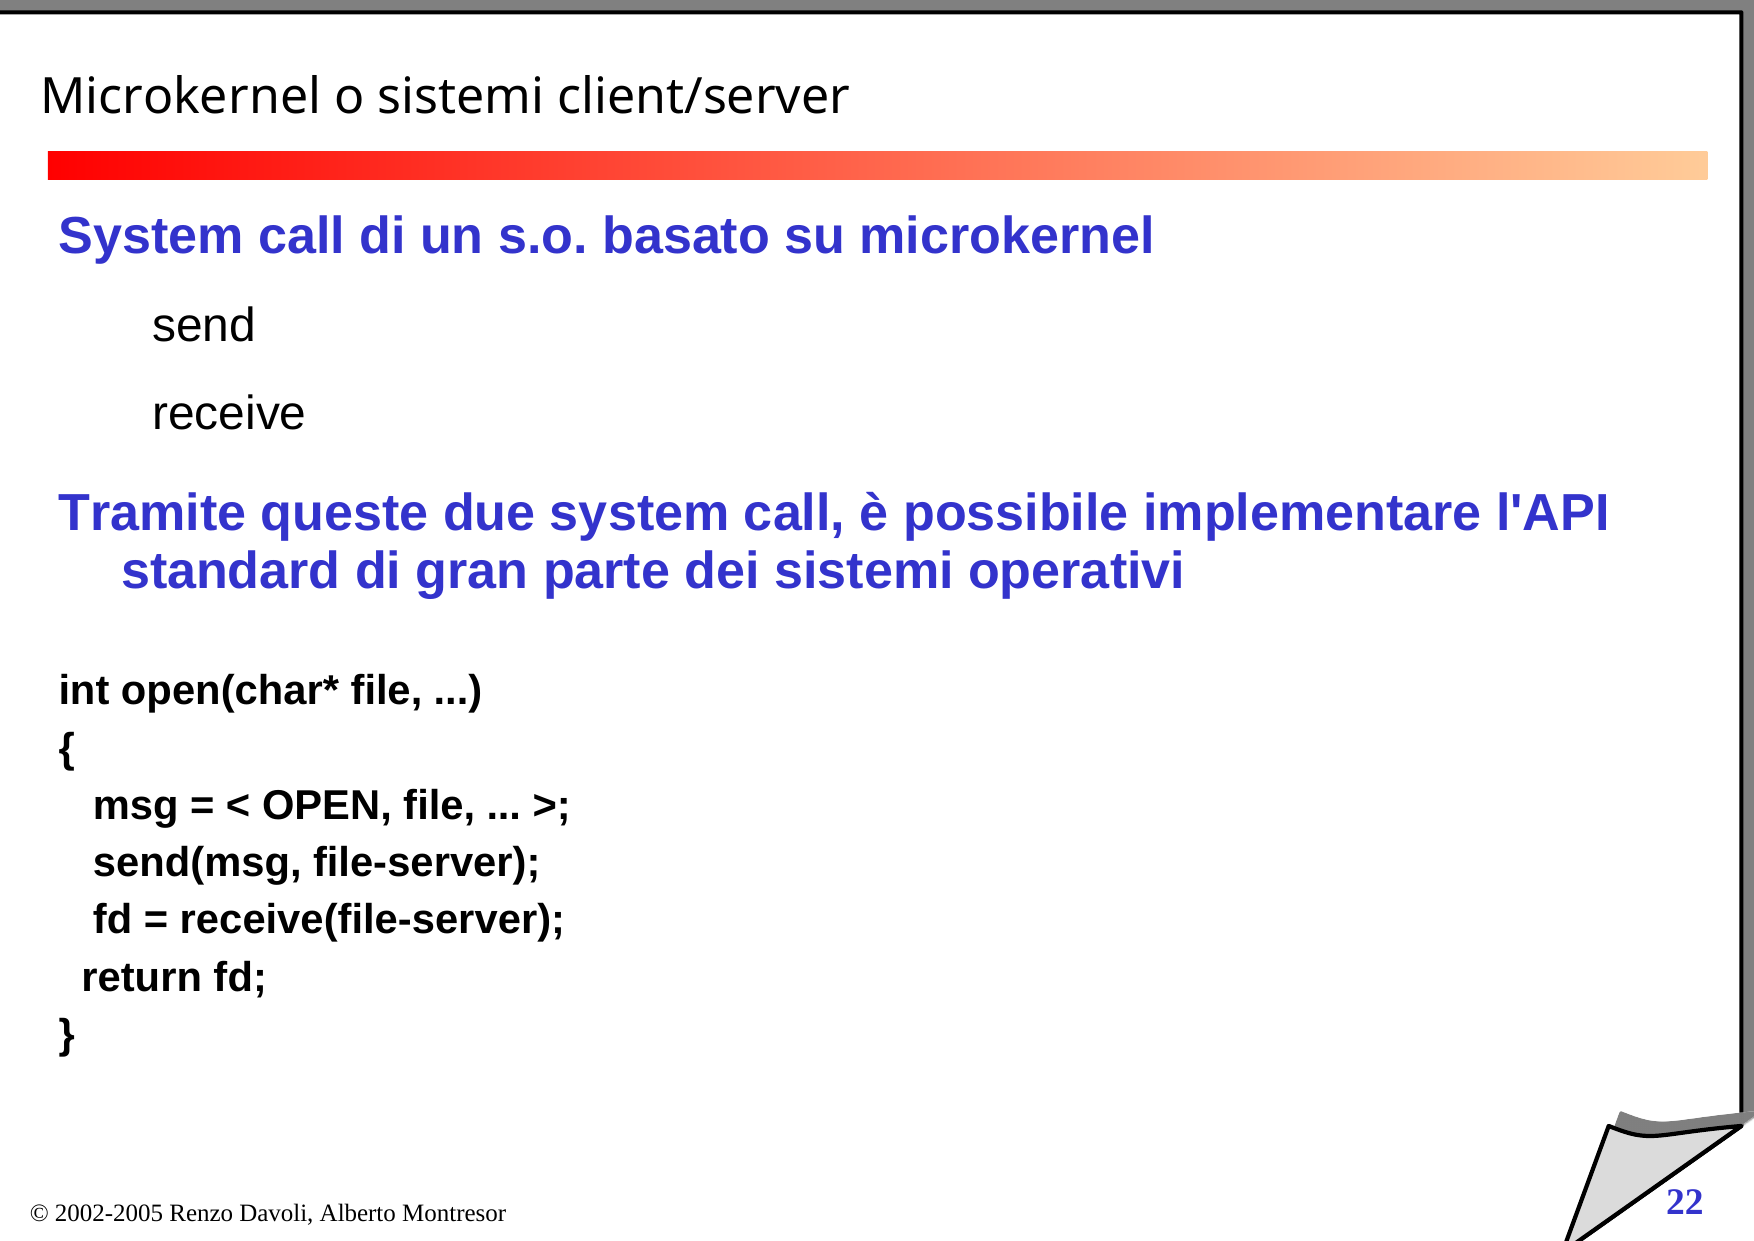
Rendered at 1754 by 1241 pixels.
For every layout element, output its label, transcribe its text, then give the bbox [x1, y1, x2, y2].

title Microkernel o sistemi client/server [40, 49, 1714, 144]
list System call di un s.o. basato su microkernel send receive Tramite queste due system call, è possibile implementare l'API standard di gran parte dei sistemi operativi int open(char* file, ...) { msg = < OPEN, file, ... >; send(msg, file-server); fd = receive(file-server); return fd; } [58, 206, 1696, 1131]
